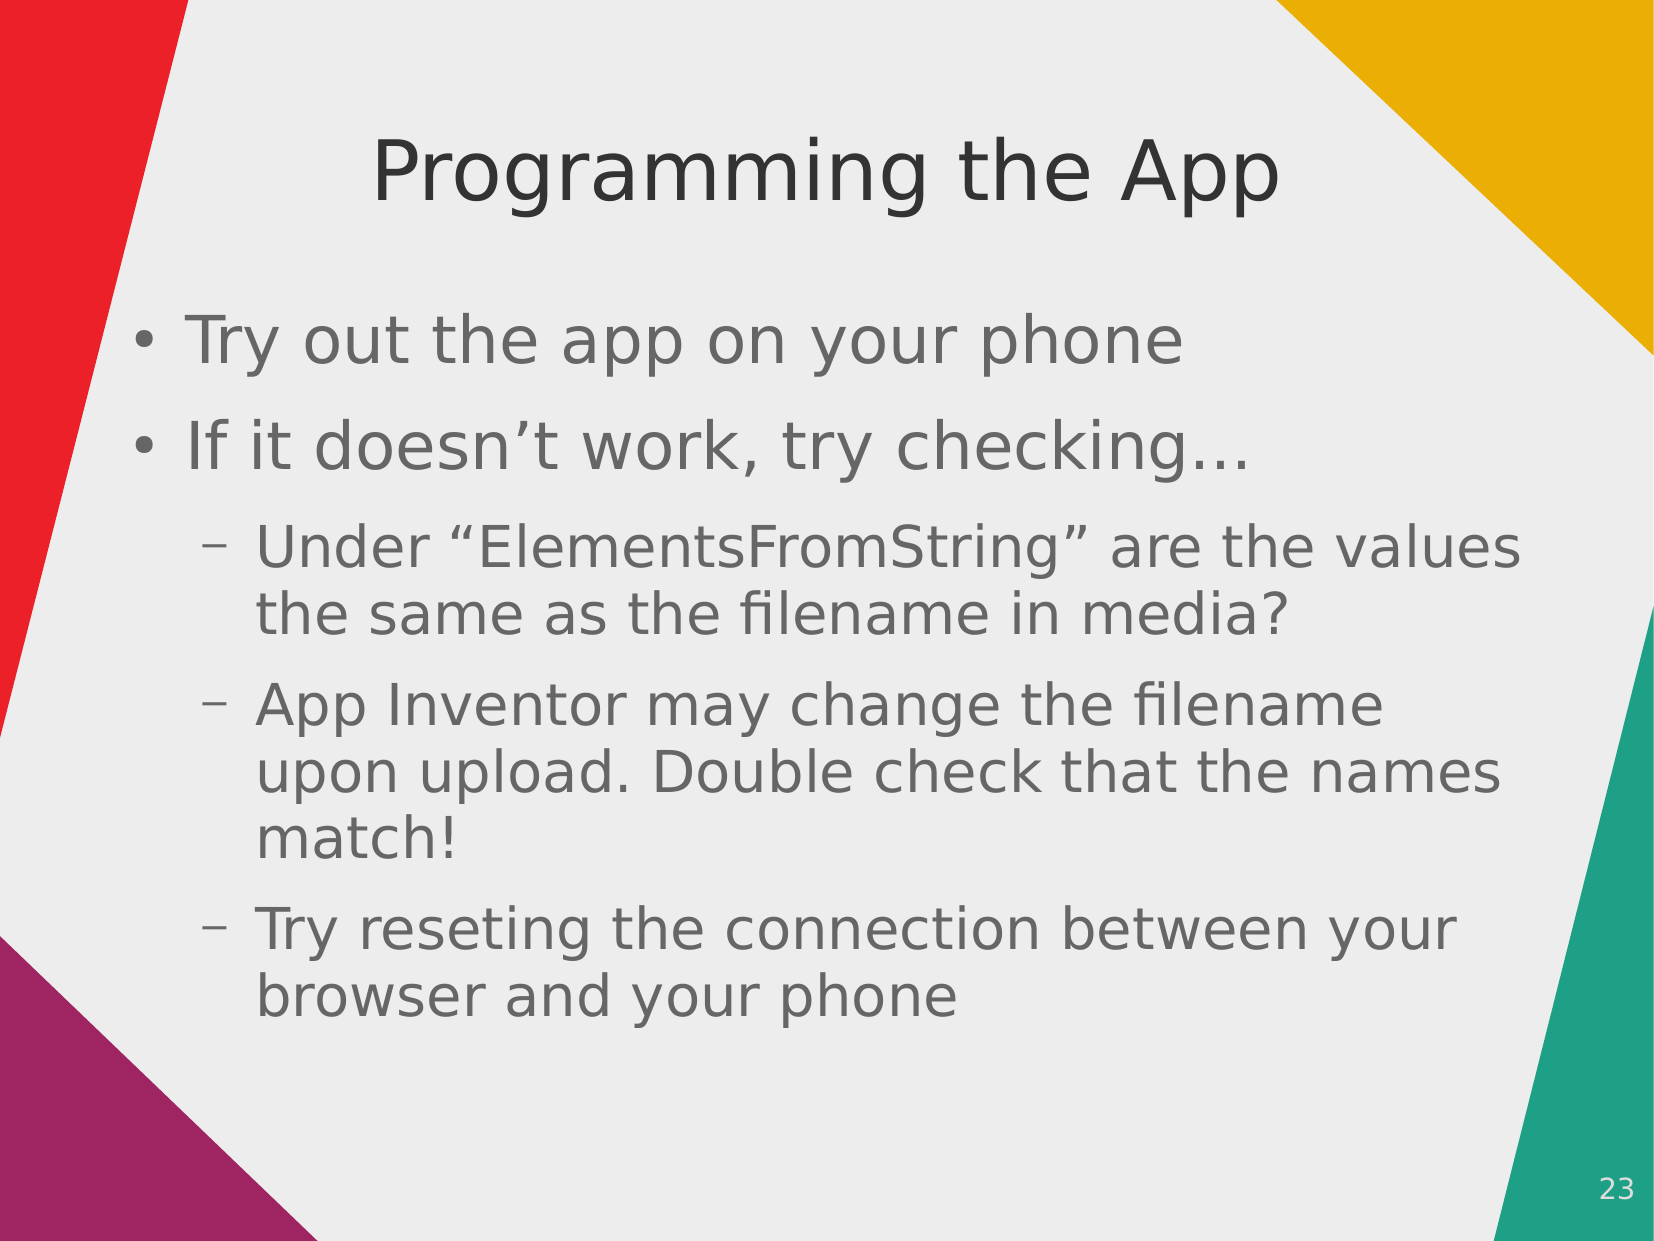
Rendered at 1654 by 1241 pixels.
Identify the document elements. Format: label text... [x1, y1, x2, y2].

title Programming the App [114, 73, 1539, 271]
list Try out the app on your phone If it doesn’t work, try checking... Under “ElementsFromString” are the values the same as the filename in media? App Inventor may change the filename upon upload. Double check that the names match! Try reseting the connection between your browser and your phone [114, 302, 1539, 1033]
